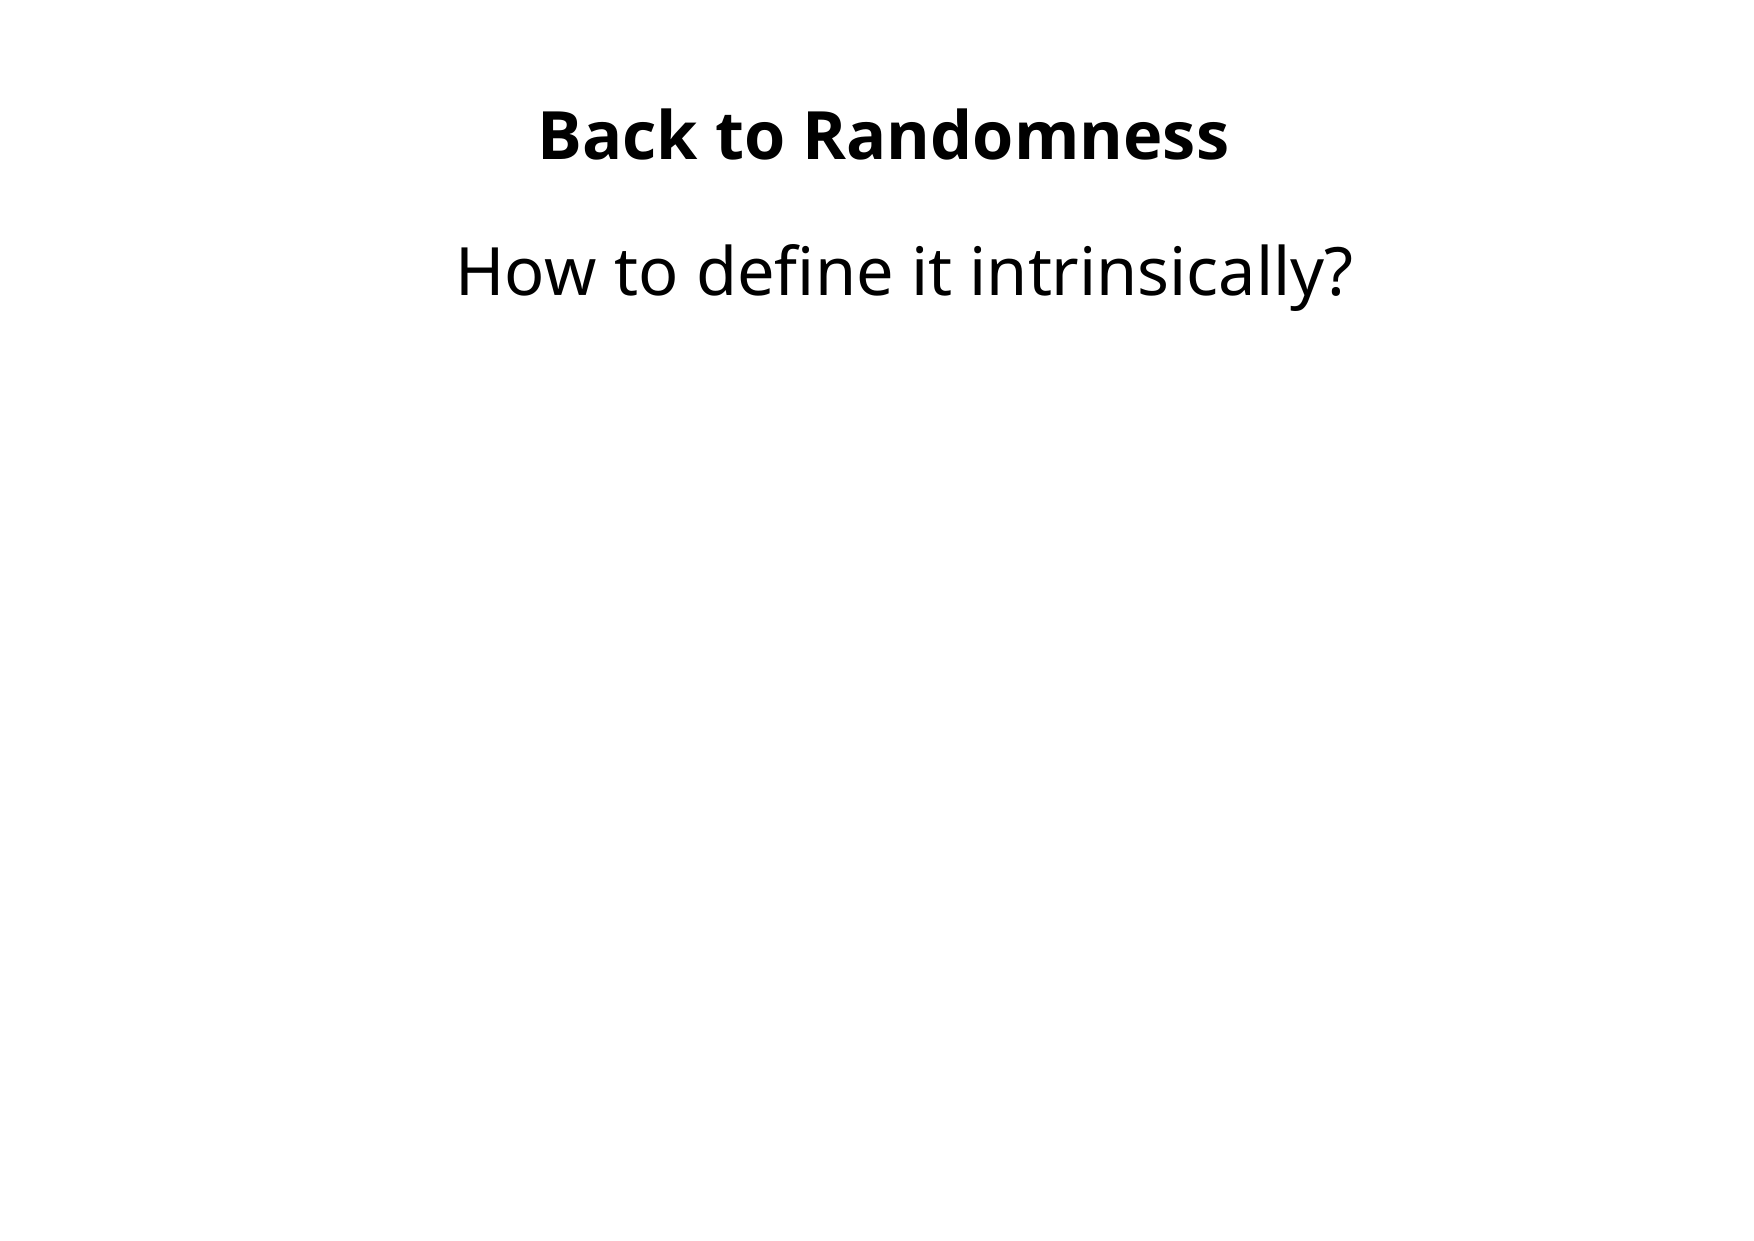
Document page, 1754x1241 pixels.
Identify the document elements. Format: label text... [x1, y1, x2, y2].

text_box Back to Randomness [522, 81, 1710, 171]
text_box How to define it intrinsically? [440, 217, 1628, 307]
